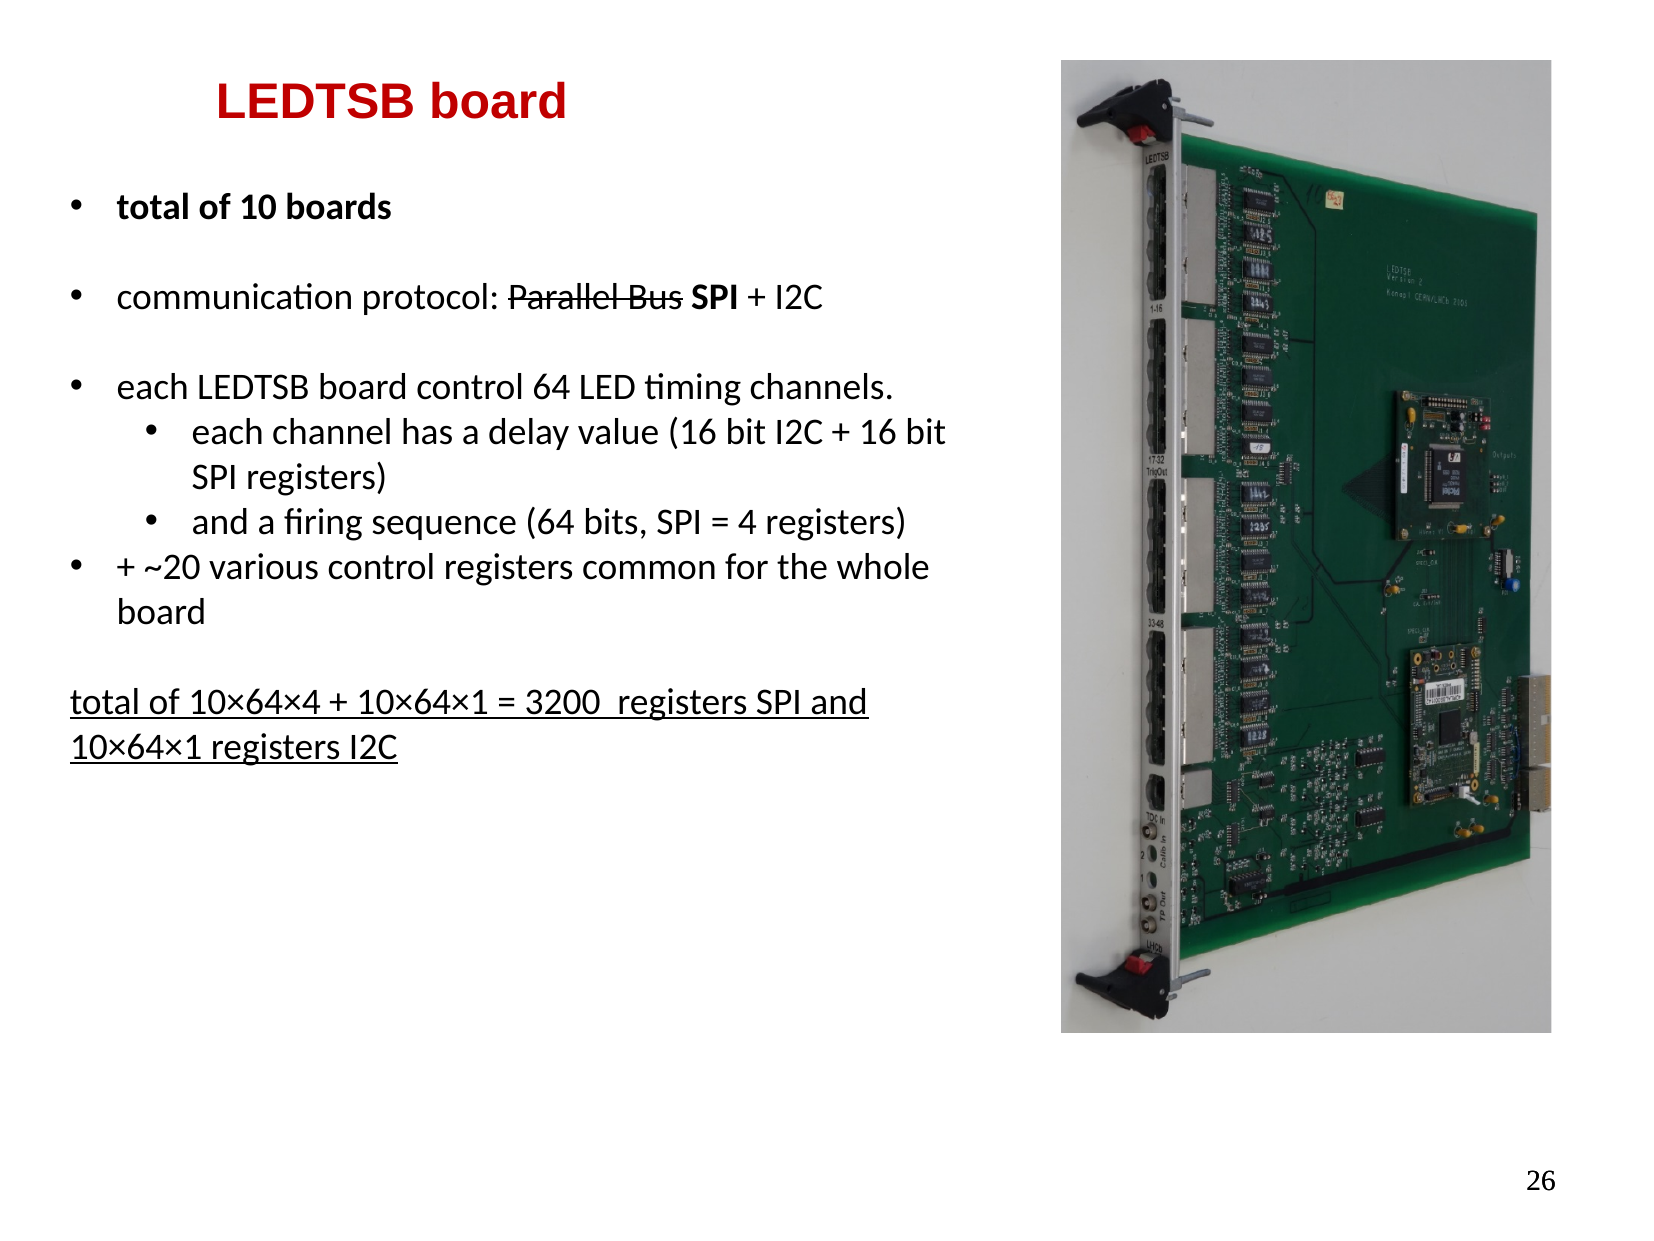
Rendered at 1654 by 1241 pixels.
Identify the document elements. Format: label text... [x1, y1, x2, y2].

slide_number <numéro> [1185, 1153, 1571, 1241]
text_box LEDTSB board [201, 60, 583, 136]
text_box total of 10 boards communication protocol: Parallel Bus SPI + I2C each LEDTSB board control 64 LED timing channels. each channel has a delay value (16 bit I2C + 16 bit SPI registers) and a firing sequence (64 bits, SPI = 4 registers) + ~20 various control registers common for the whole board total of 10×64×4 + 10×64×1 = 3200 registers SPI and 10×64×1 registers I2C [55, 174, 965, 775]
picture [1061, 60, 1552, 1033]
